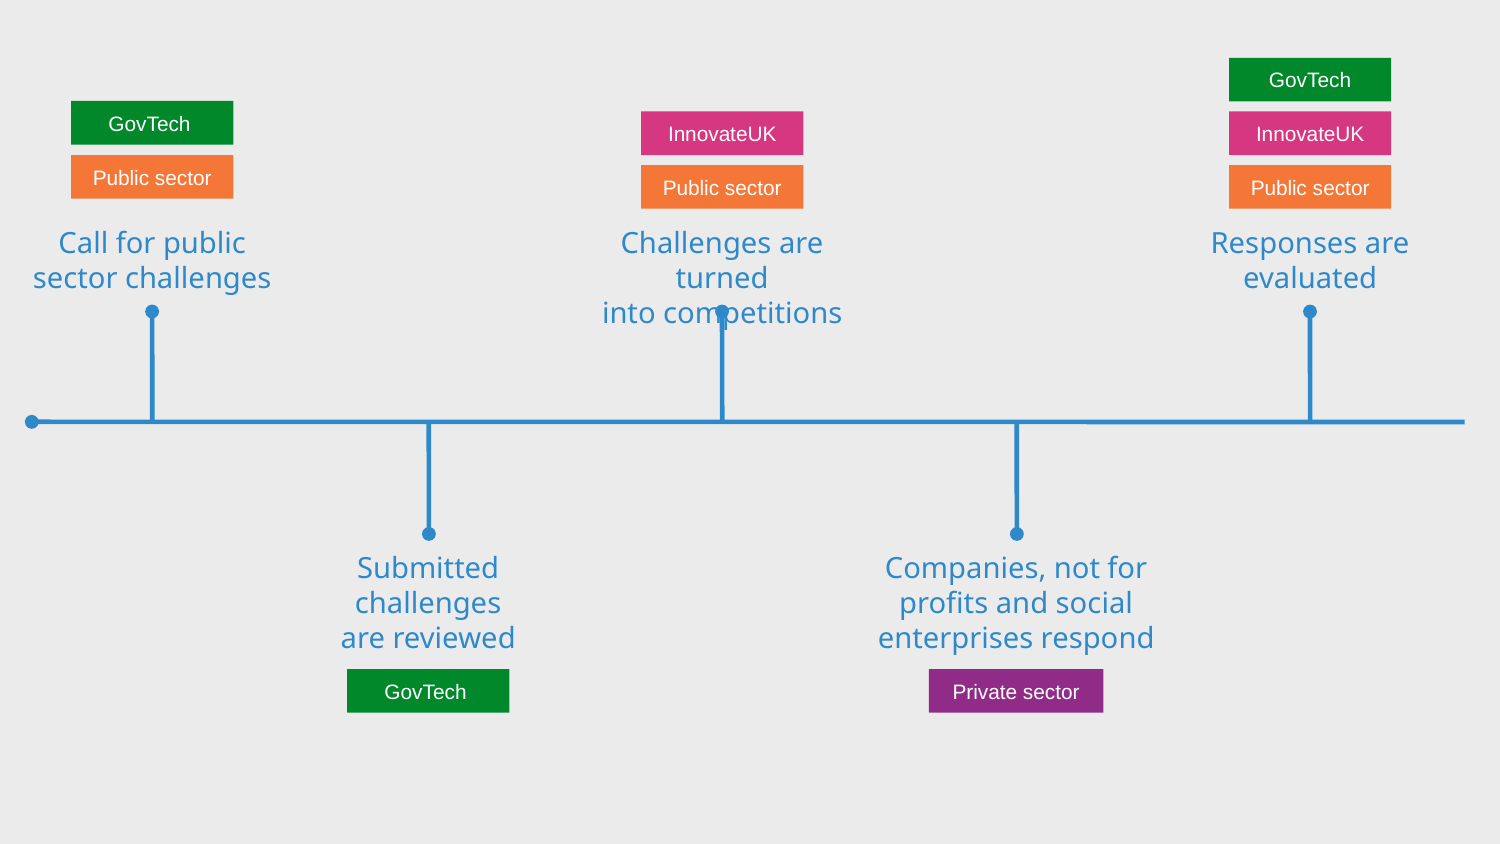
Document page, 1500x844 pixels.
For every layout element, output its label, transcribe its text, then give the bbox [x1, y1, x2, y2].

text_box GovTech [1229, 57, 1392, 102]
text_box InnovateUK [1229, 111, 1392, 156]
text_box Public sector [1229, 165, 1392, 209]
text_box InnovateUK [641, 111, 804, 156]
text_box Companies, not for profits and social enterprises respond [861, 534, 1171, 665]
text_box GovTech [71, 100, 234, 145]
text_box Public sector [641, 165, 804, 209]
text_box GovTech [347, 669, 510, 713]
text_box Public sector [71, 155, 234, 199]
text_box Call for public sector challenges [15, 209, 289, 311]
text_box Submitted challenges are reviewed [273, 534, 583, 636]
text_box Responses are evaluated [1155, 209, 1465, 311]
text_box Private sector [928, 669, 1104, 713]
text_box Challenges are turned into competitions [567, 209, 877, 311]
